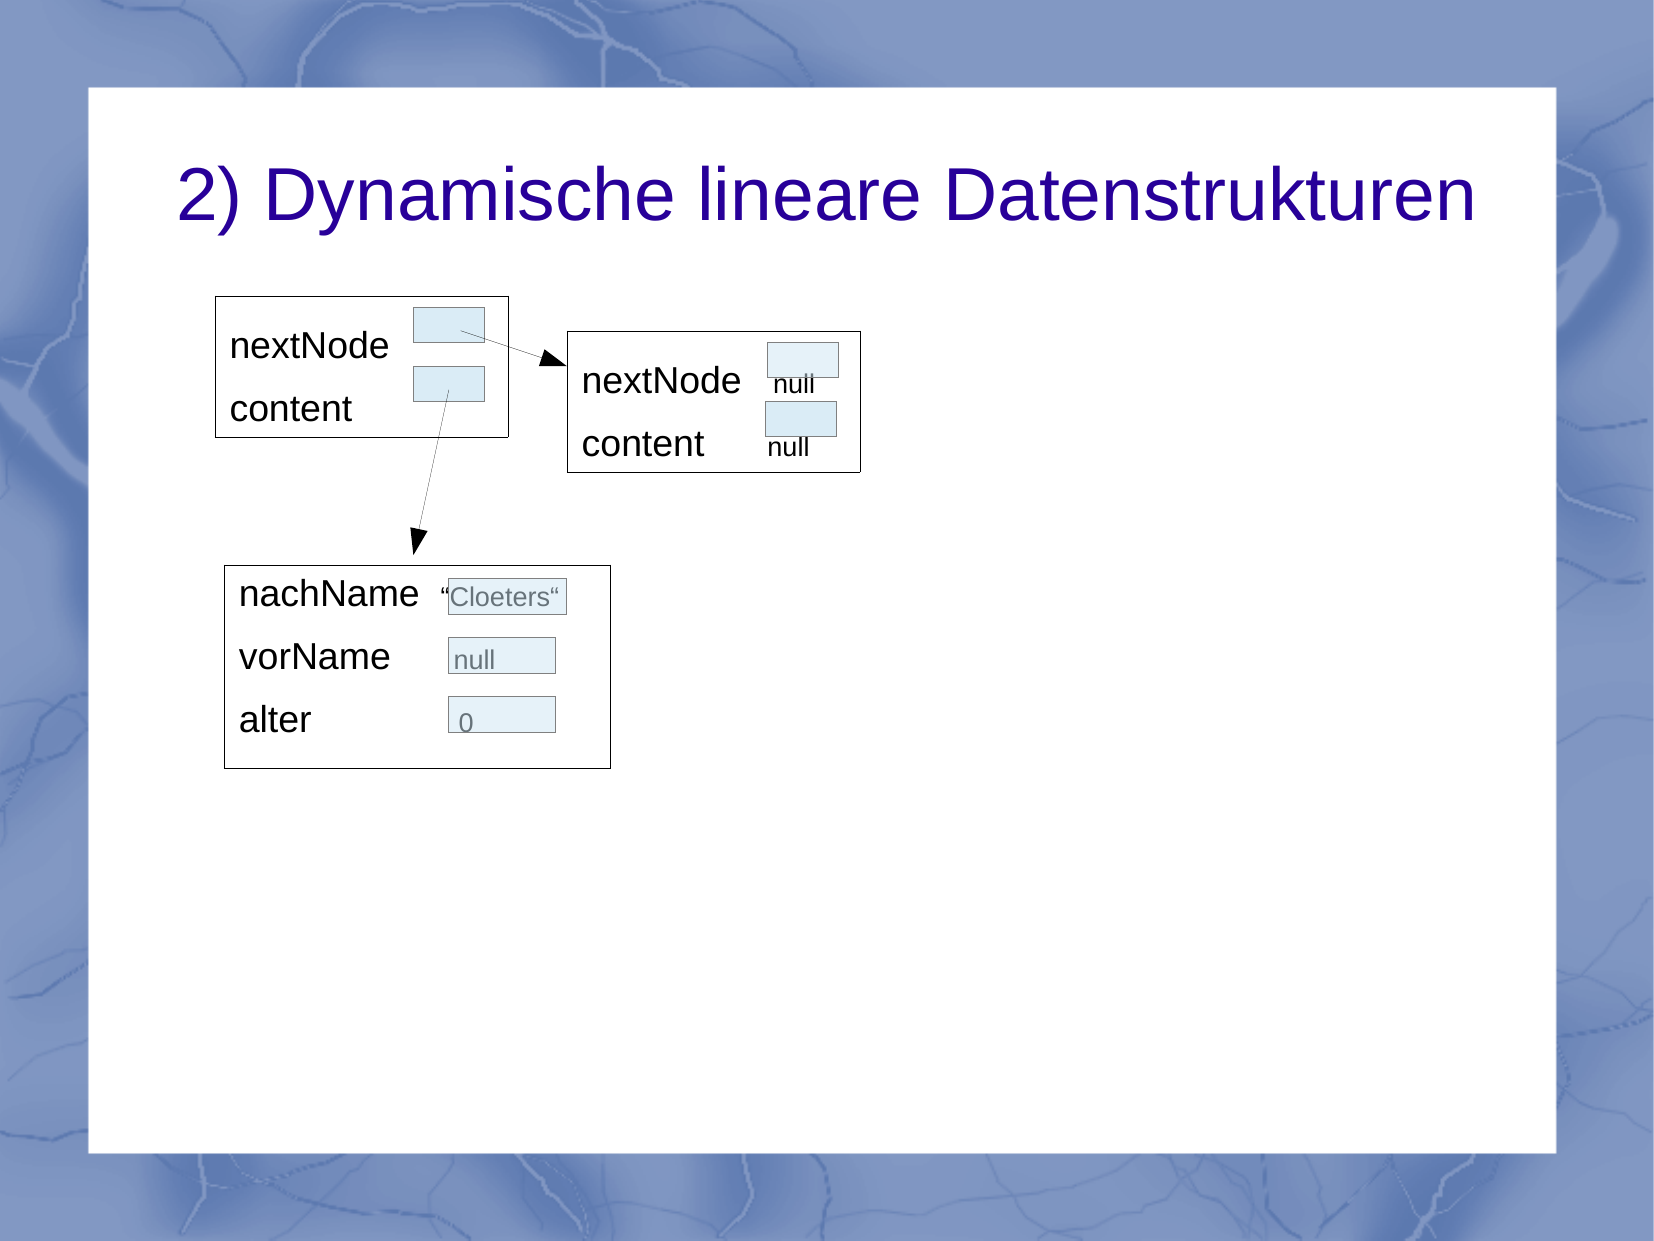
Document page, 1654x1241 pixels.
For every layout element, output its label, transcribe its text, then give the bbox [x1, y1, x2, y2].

title 2) Dynamische lineare Datenstrukturen [118, 90, 1536, 298]
text_box [448, 696, 556, 733]
text_box [448, 578, 567, 615]
table_header nextNode content [216, 297, 508, 437]
picture [0, 0, 1654, 1241]
table_header nextNode null content null [568, 332, 860, 472]
text_box [767, 342, 839, 378]
text_box [413, 307, 485, 343]
text_box [448, 637, 556, 674]
text_box [413, 366, 485, 402]
table_header nachName “Cloeters“ vorName null alter 0 [225, 566, 610, 768]
text_box [765, 401, 837, 437]
